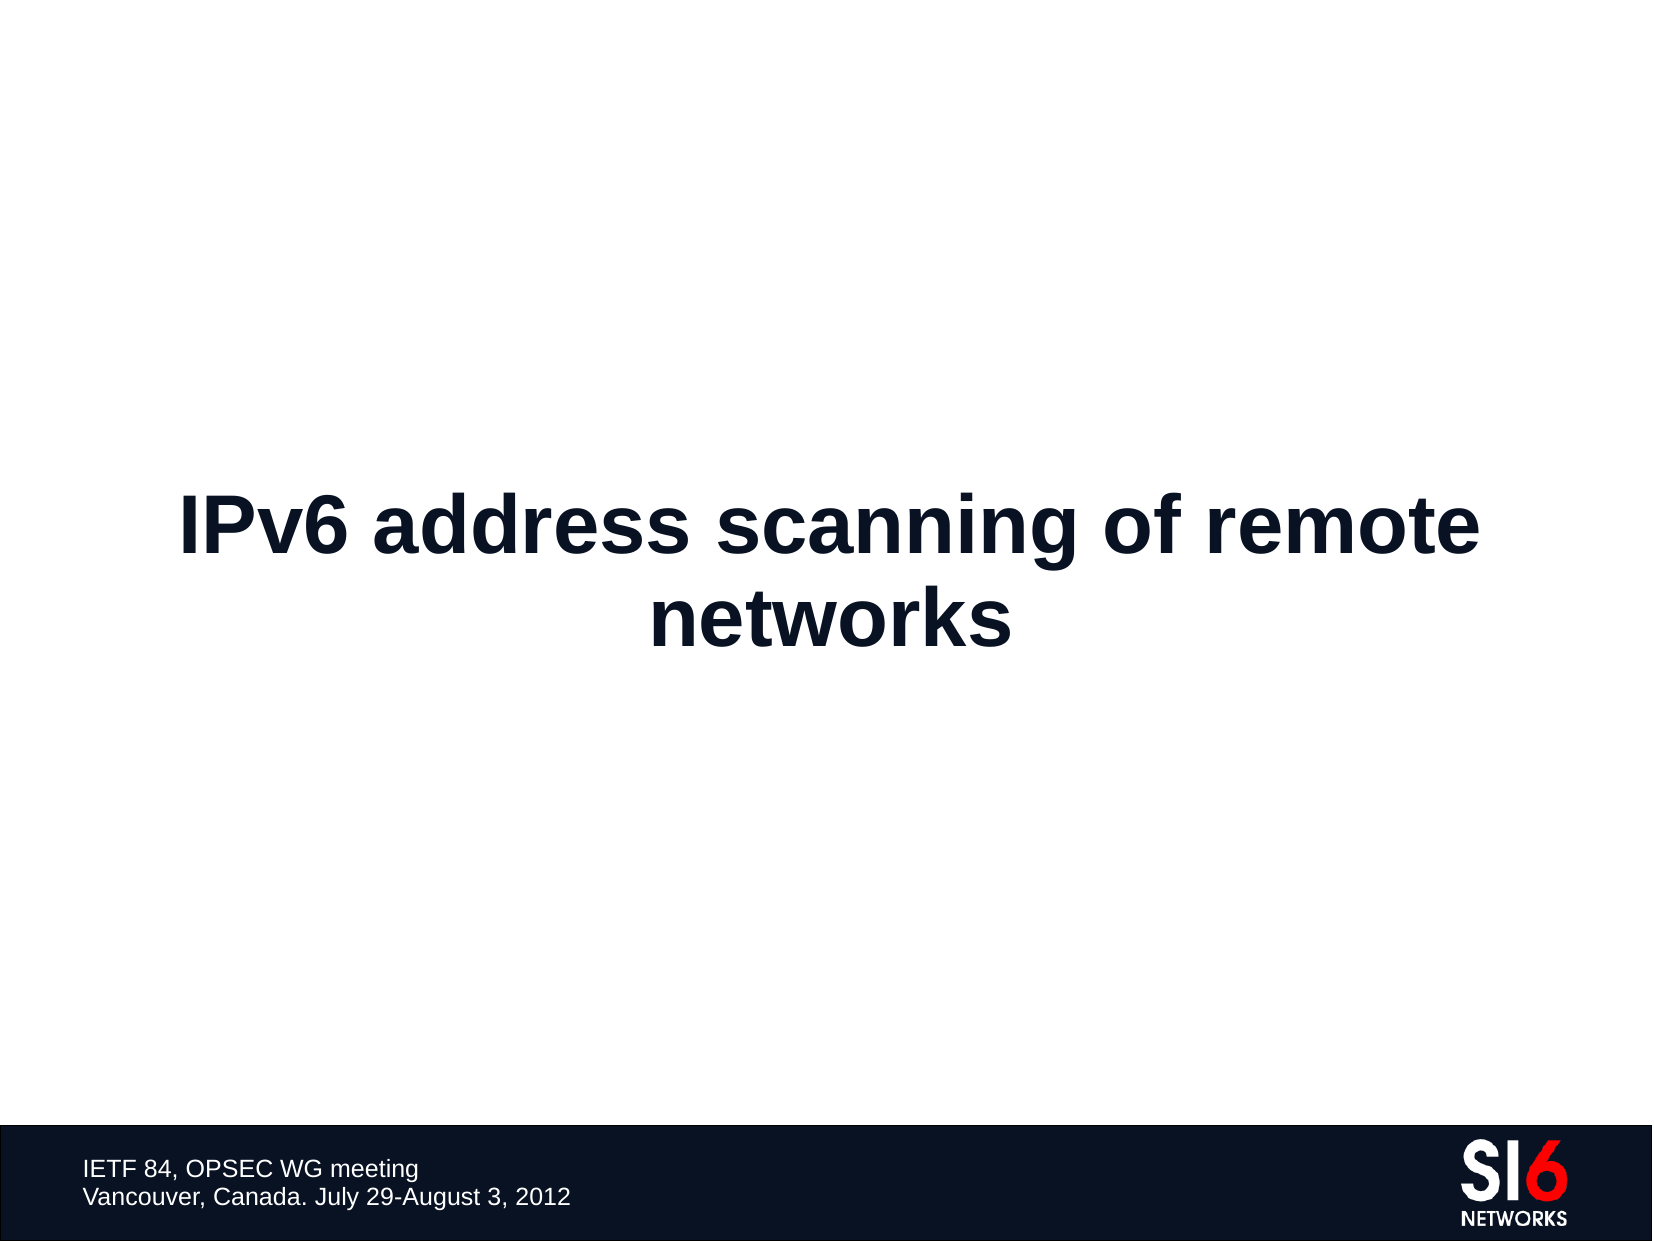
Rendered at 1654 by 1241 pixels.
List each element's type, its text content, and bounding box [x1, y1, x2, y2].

title IPv6 address scanning of remote networks [86, 467, 1576, 676]
picture [1461, 1139, 1567, 1226]
